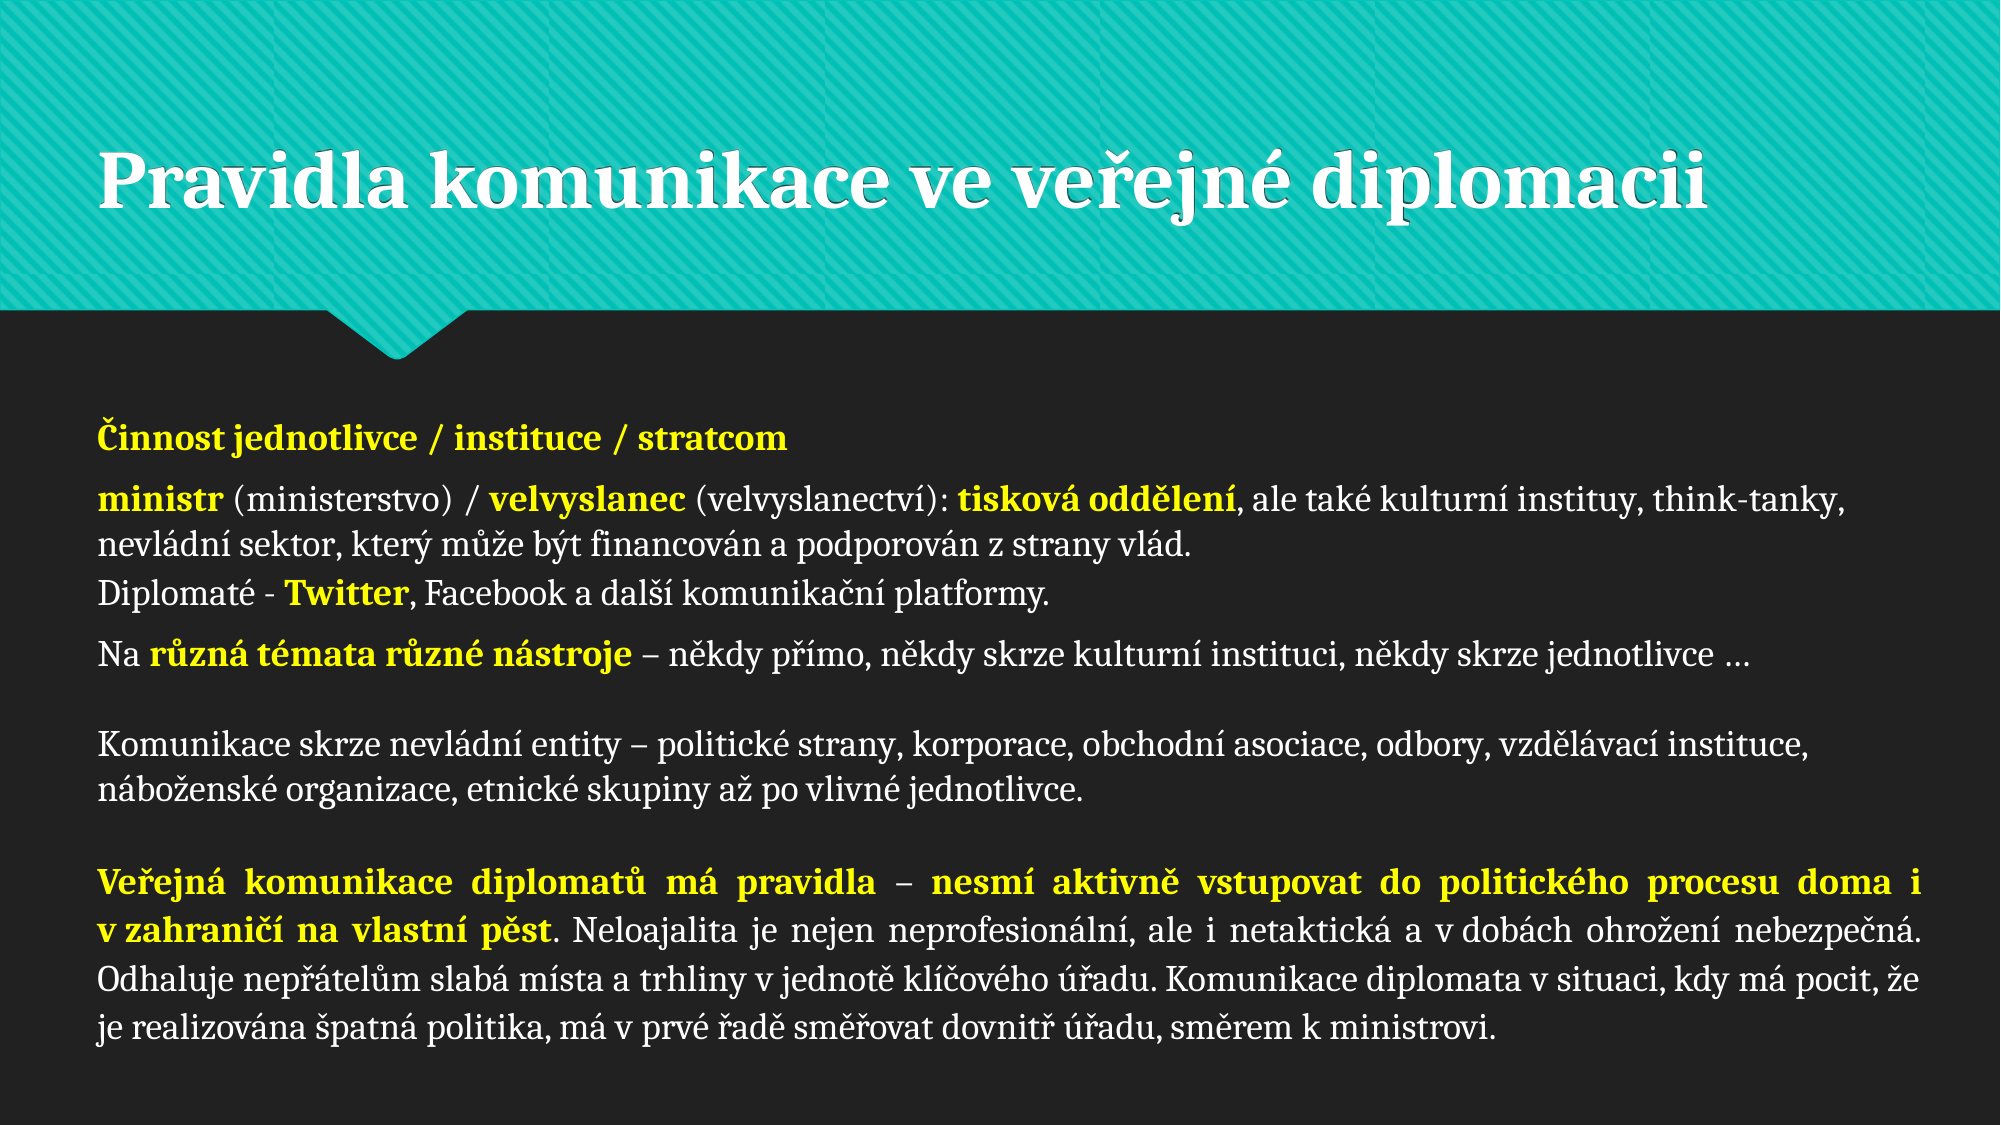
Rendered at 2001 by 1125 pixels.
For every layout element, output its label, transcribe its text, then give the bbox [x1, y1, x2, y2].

title Pravidla komunikace ve veřejné diplomacii [82, 73, 1817, 233]
text_box Činnost jednotlivce / instituce / stratcom ministr (ministerstvo) / velvyslanec (velvyslanectví): tisková oddělení, ale také kulturní instituy, think-tanky, nevládní sektor, který může být financován a podporován z strany vlád. Diplomaté - Twitter, Facebook a další komunikační platformy. Na různá témata různé nástroje – někdy přímo, někdy skrze kulturní instituci, někdy skrze jednotlivce … Komunikace skrze nevládní entity – politické strany, korporace, obchodní asociace, odbory, vzdělávací instituce, náboženské organizace, etnické skupiny až po vlivné jednotlivce. Veřejná komunikace diplomatů má pravidla – nesmí aktivně vstupovat do politického procesu doma i v zahraničí na vlastní pěst. Neloajalita je nejen neprofesionální, ale i netaktická a v dobách ohrožení nebezpečná. Odhaluje nepřátelům slabá místa a trhliny v jednotě klíčového úřadu. Komunikace diplomata v situaci, kdy má pocit, že je realizována špatná politika, má v prvé řadě směřovat dovnitř úřadu, směrem k ministrovi. [82, 402, 1948, 1054]
